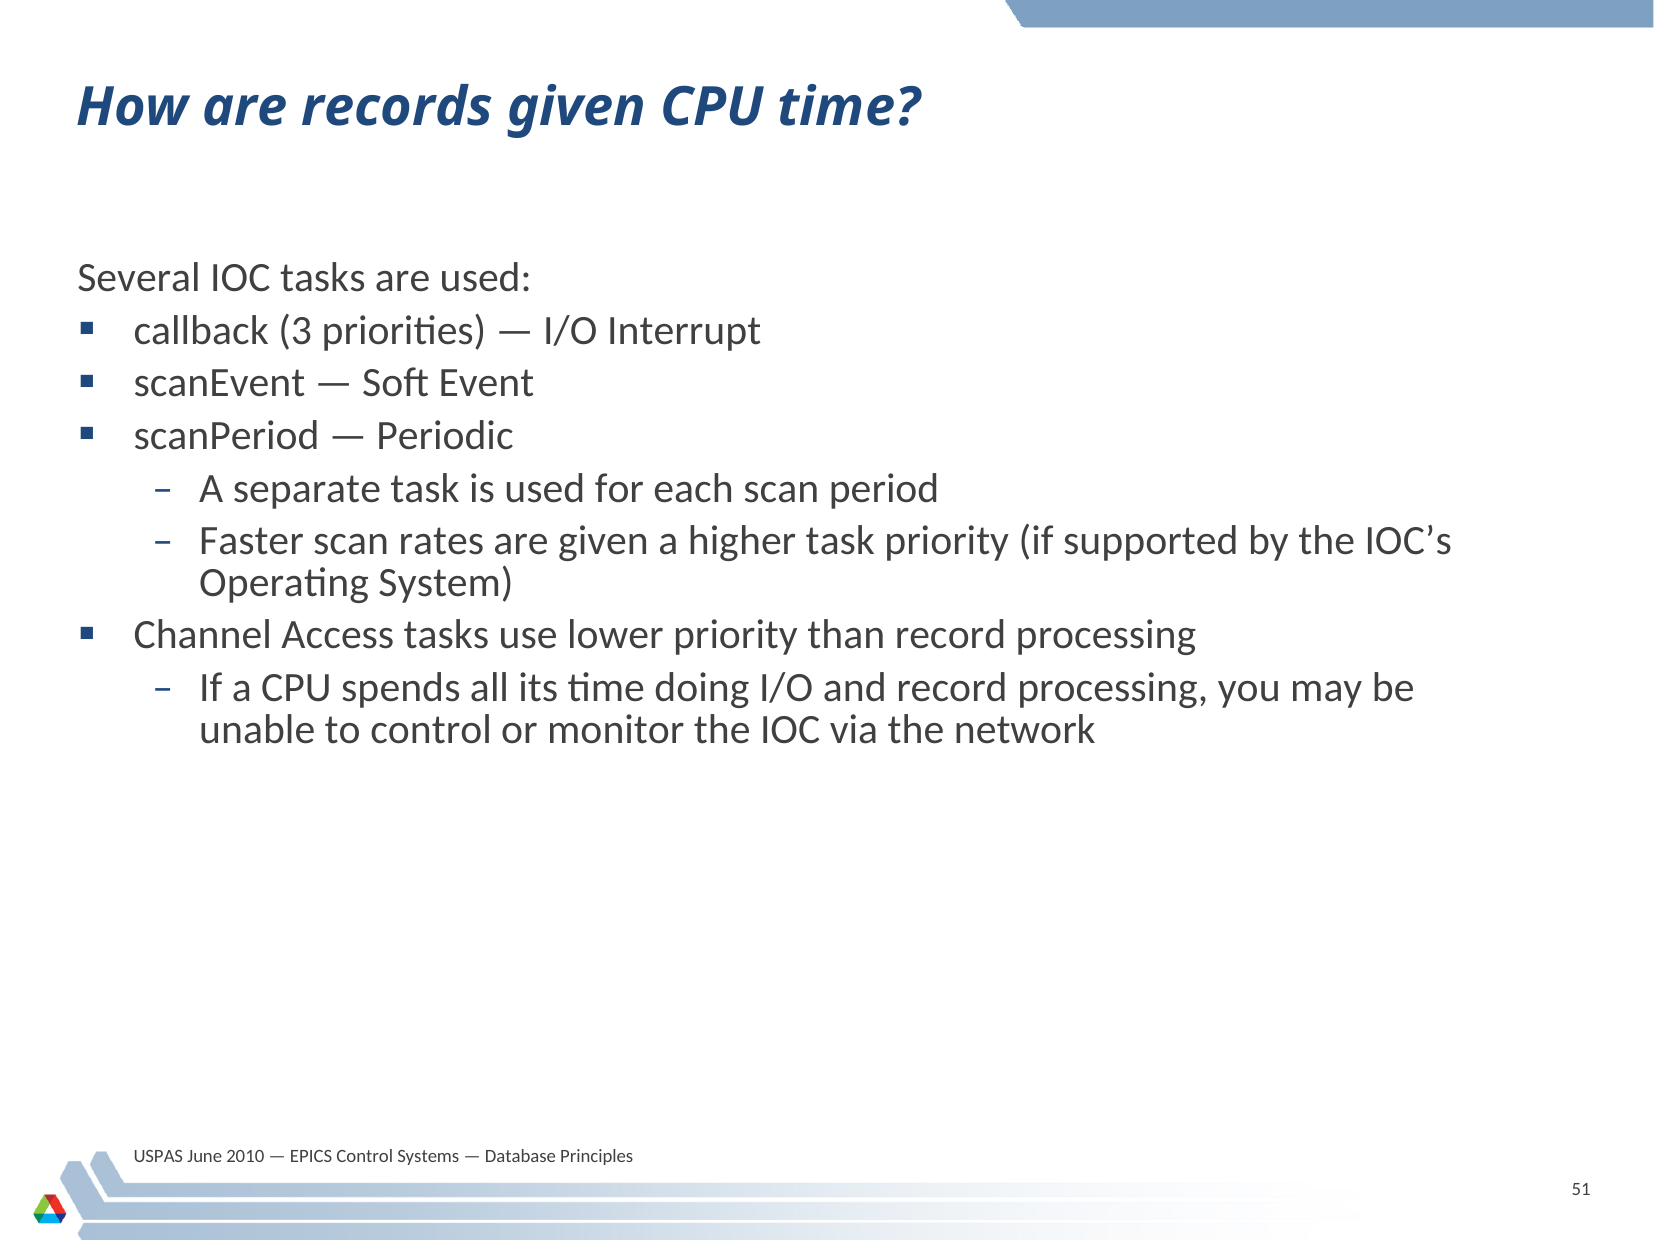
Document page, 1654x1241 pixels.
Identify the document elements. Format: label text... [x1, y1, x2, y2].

title How are records given CPU time? [61, 59, 1500, 138]
picture [0, 0, 1654, 29]
picture [0, 1143, 1654, 1240]
list Several IOC tasks are used: callback (3 priorities) — I/O Interrupt scanEvent — Soft Event scanPeriod — Periodic A separate task is used for each scan period Faster scan rates are given a higher task priority (if supported by the IOC’s Operating System) Channel Access tasks use lower priority than record processing If a CPU spends all its time doing I/O and record processing, you may be unable to control or monitor the IOC via the network [62, 253, 1498, 1087]
